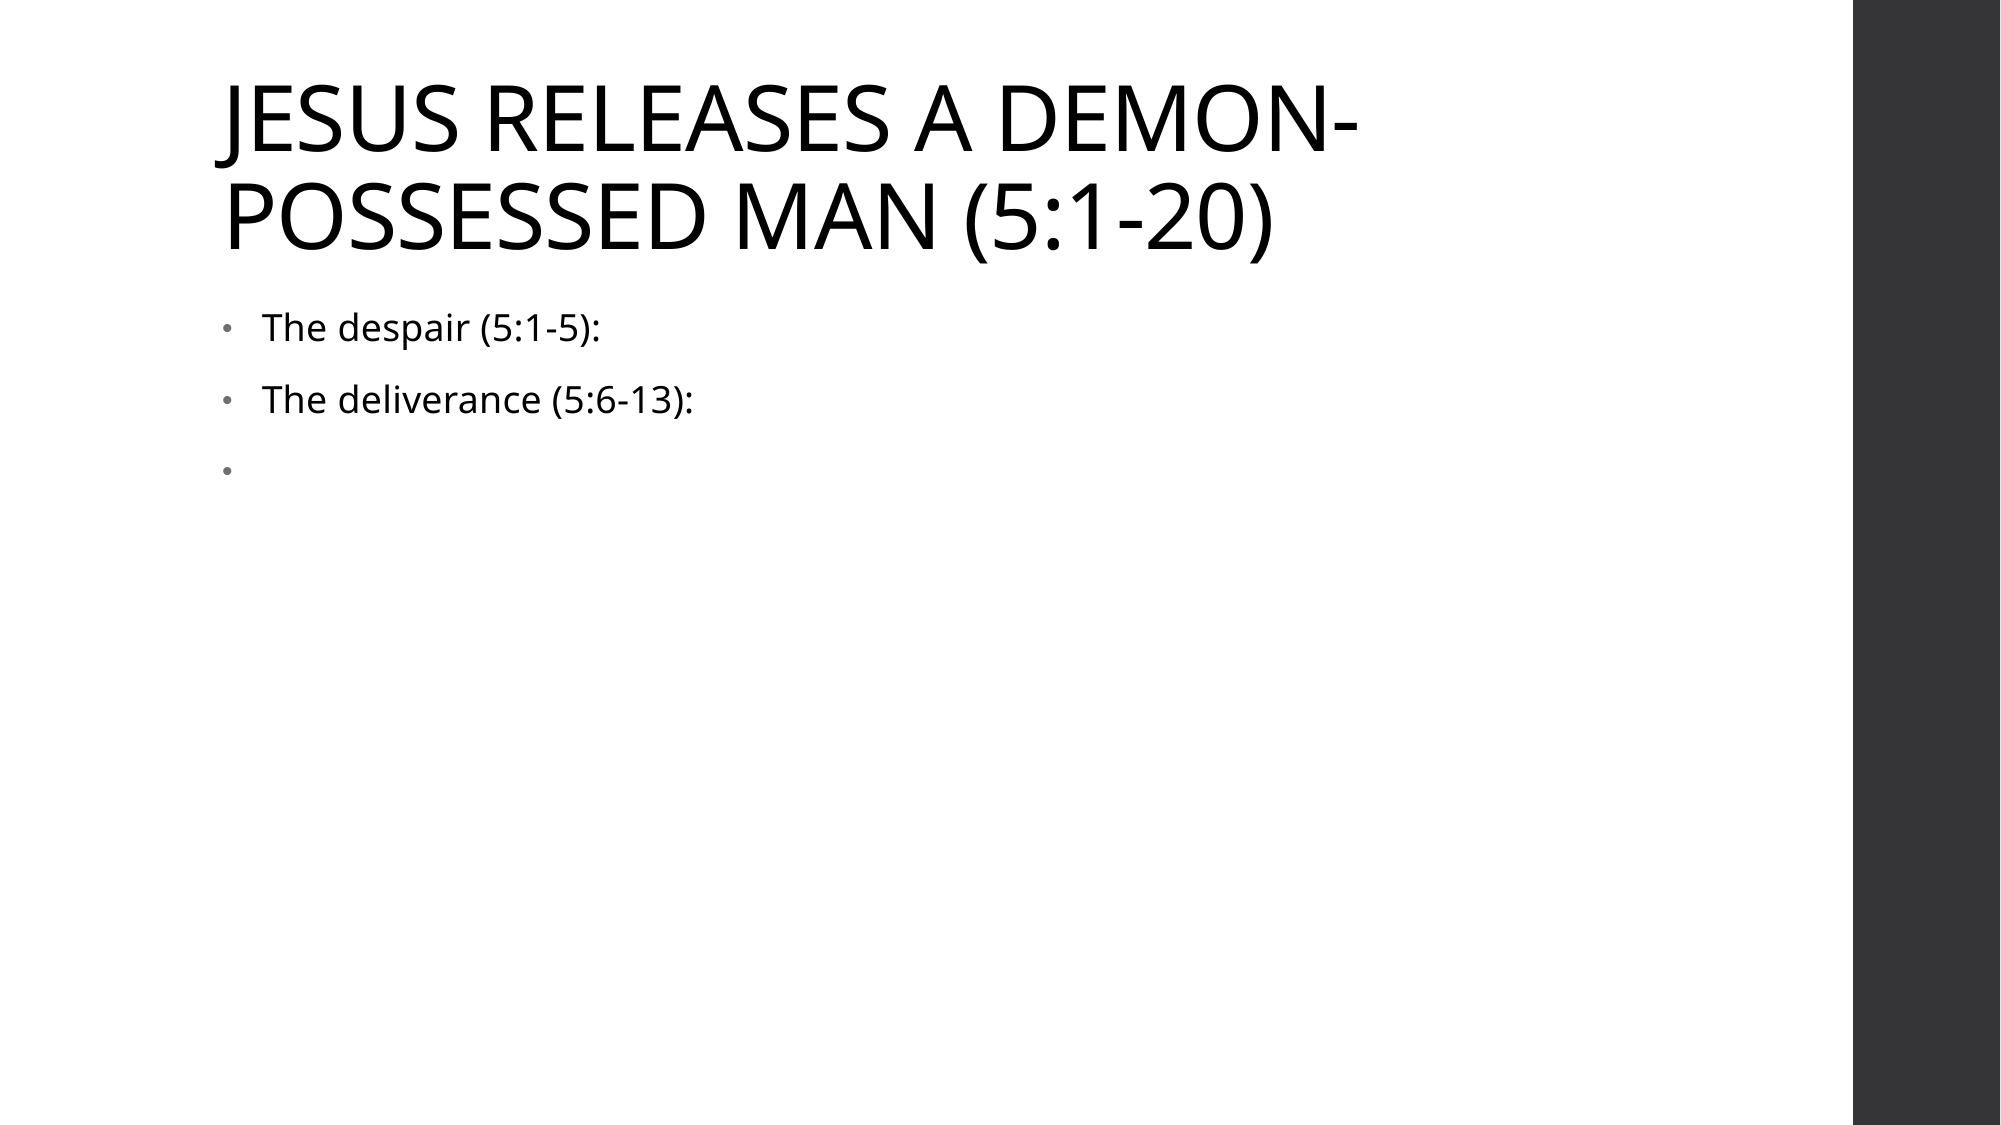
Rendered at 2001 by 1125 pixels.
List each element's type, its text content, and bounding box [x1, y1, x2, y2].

list The despair (5:1-5): The deliverance (5:6-13): [206, 299, 1617, 1014]
title JESUS RELEASES A DEMON-POSSESSED MAN (5:1-20) [206, 60, 1797, 278]
